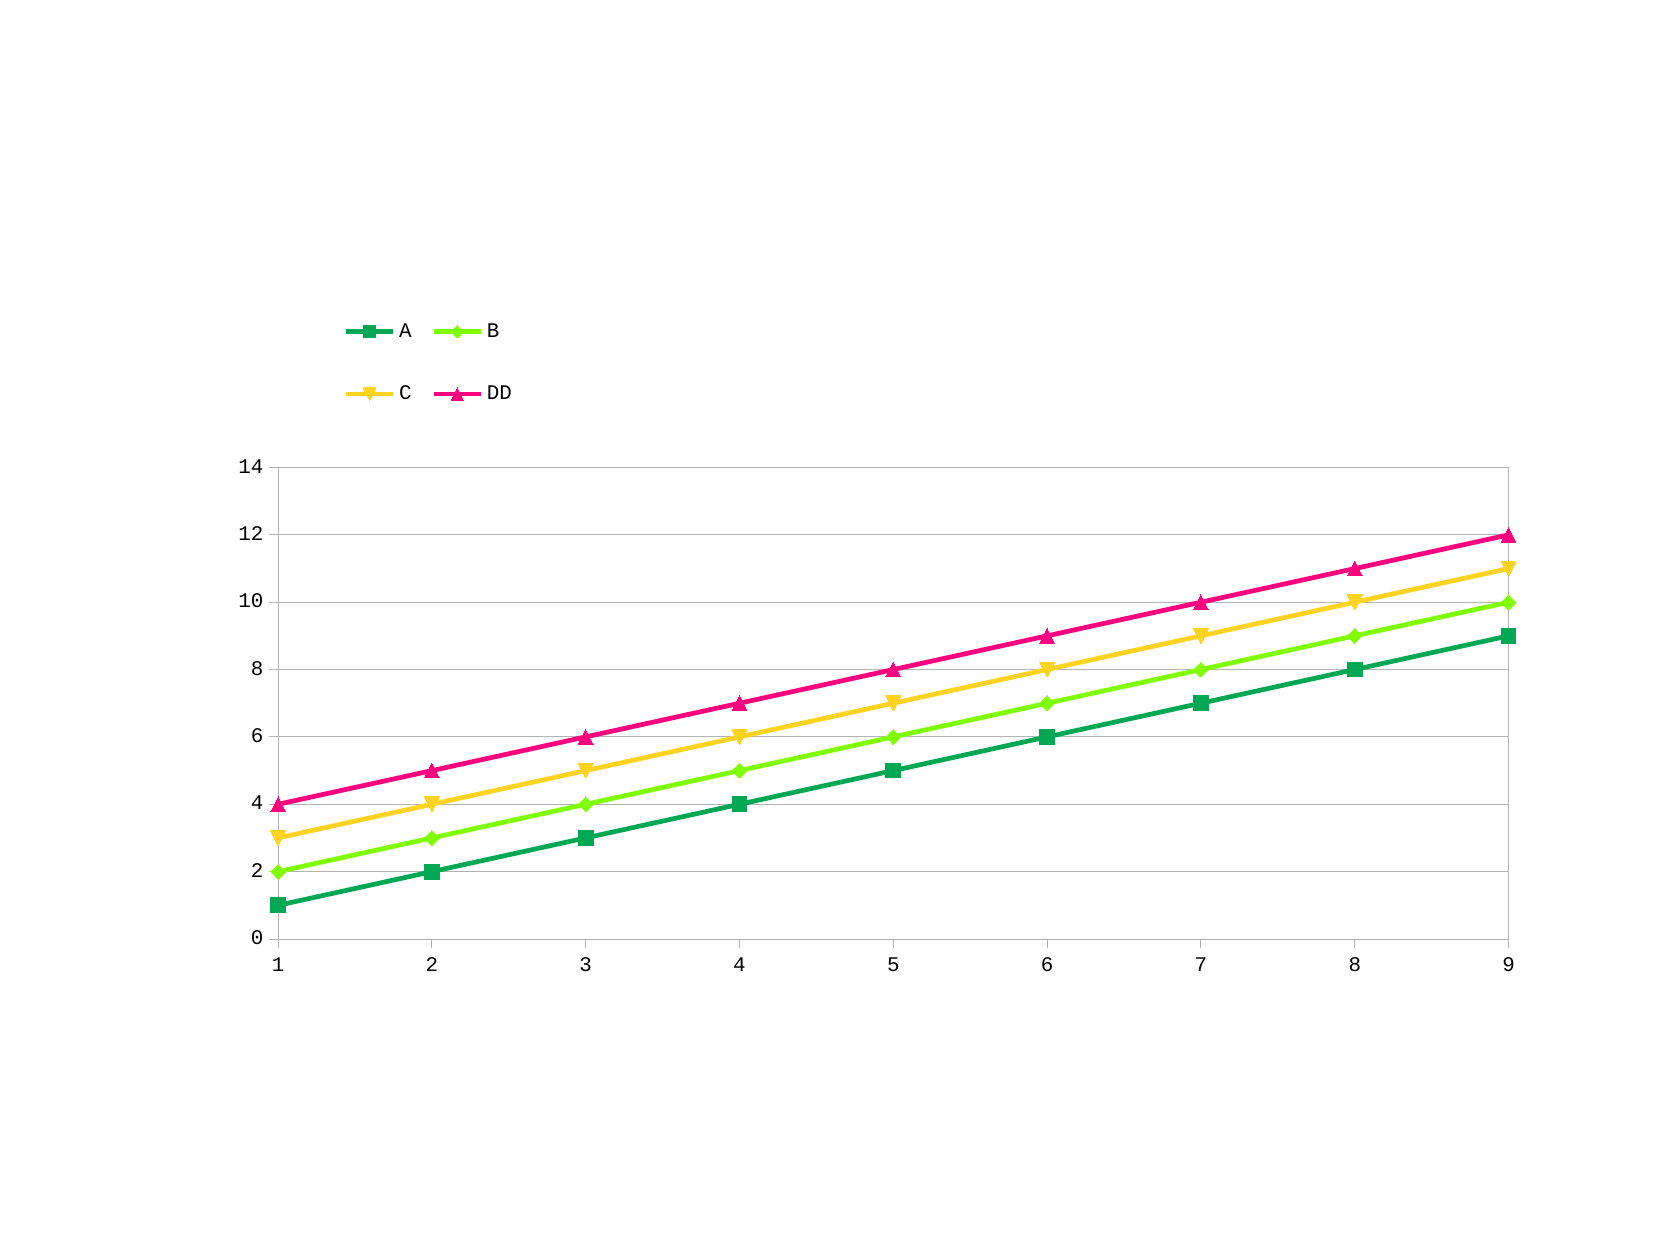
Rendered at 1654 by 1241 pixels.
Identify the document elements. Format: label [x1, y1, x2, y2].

chart [214, 248, 1560, 1005]
